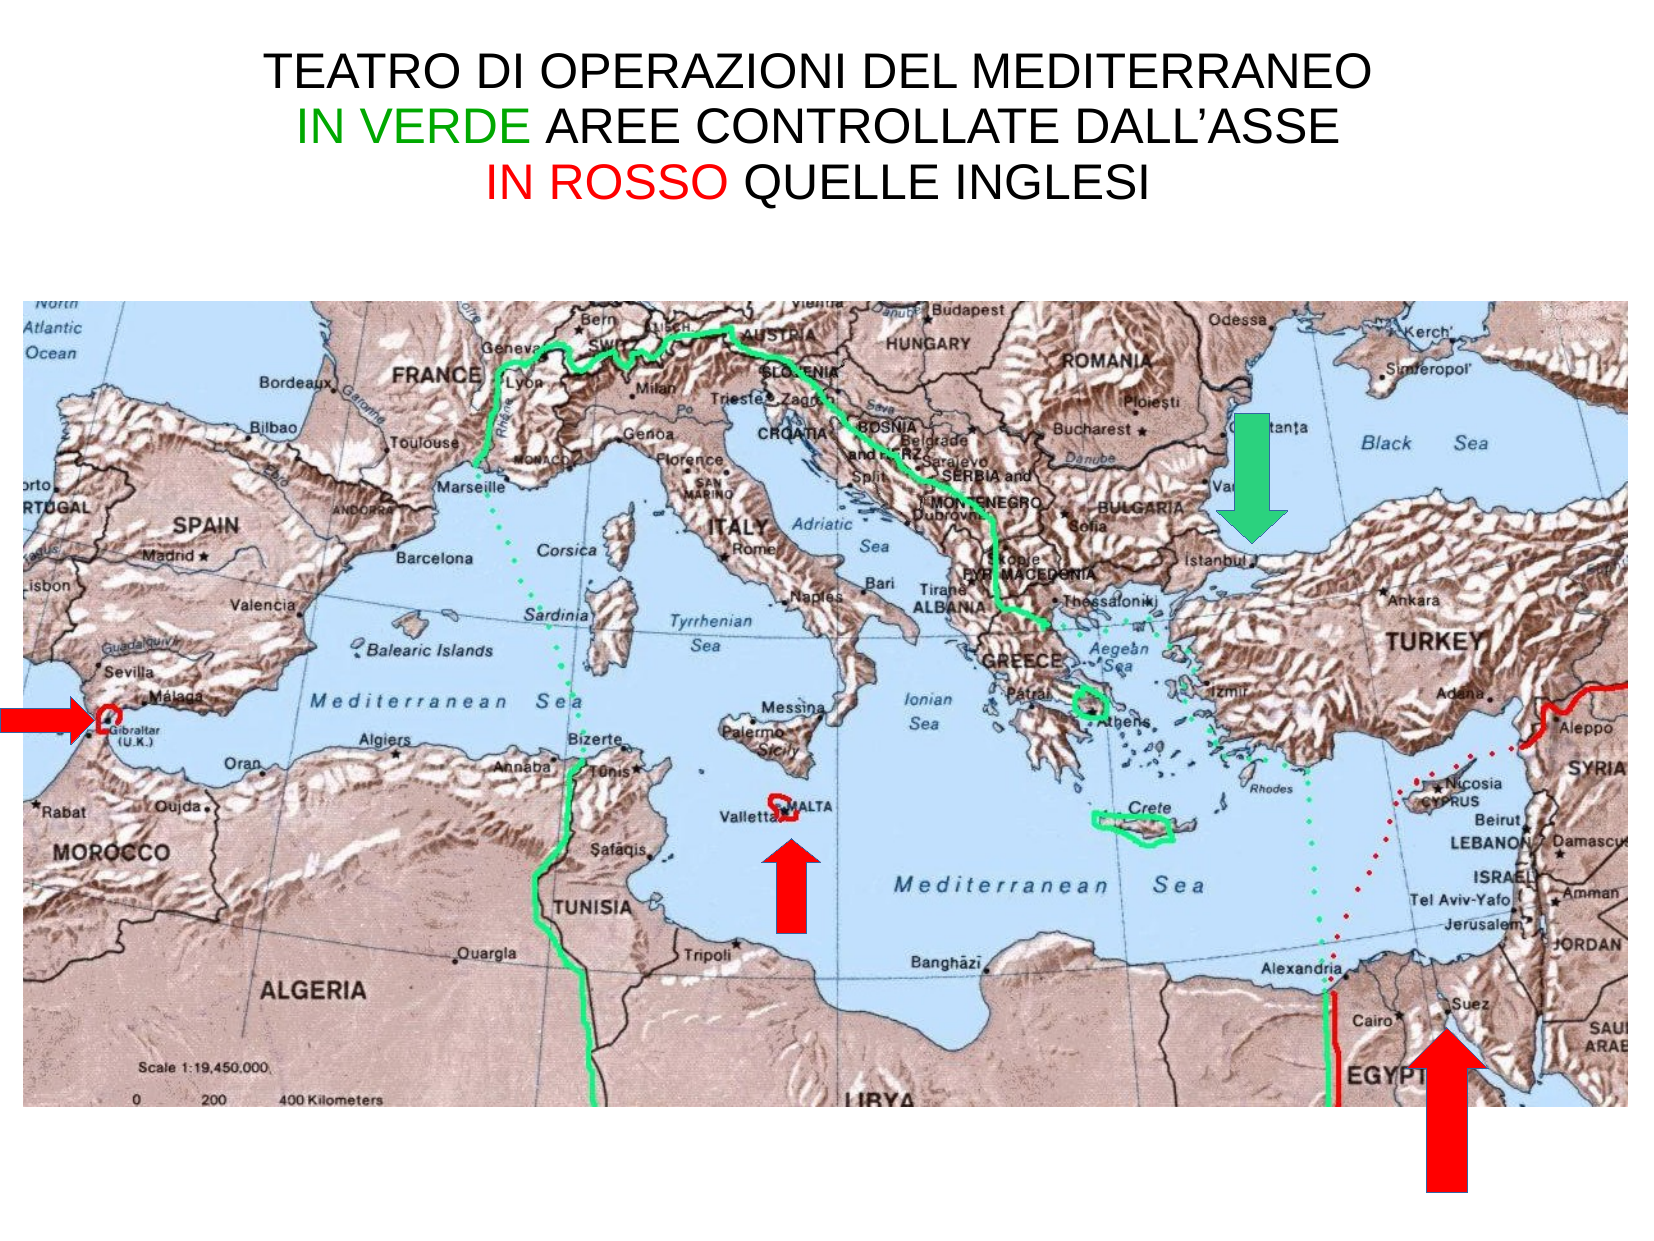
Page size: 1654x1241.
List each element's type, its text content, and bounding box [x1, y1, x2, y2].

text_box [761, 838, 821, 934]
text_box [1216, 413, 1288, 544]
text_box TEATRO DI OPERAZIONI DEL MEDITERRANEO IN VERDE AREE CONTROLLATE DALL’ASSE IN ROSSO QUELLE INGLESI [248, 35, 1389, 218]
text_box [0, 696, 95, 745]
text_box [1405, 1027, 1489, 1193]
picture [23, 301, 1628, 1108]
